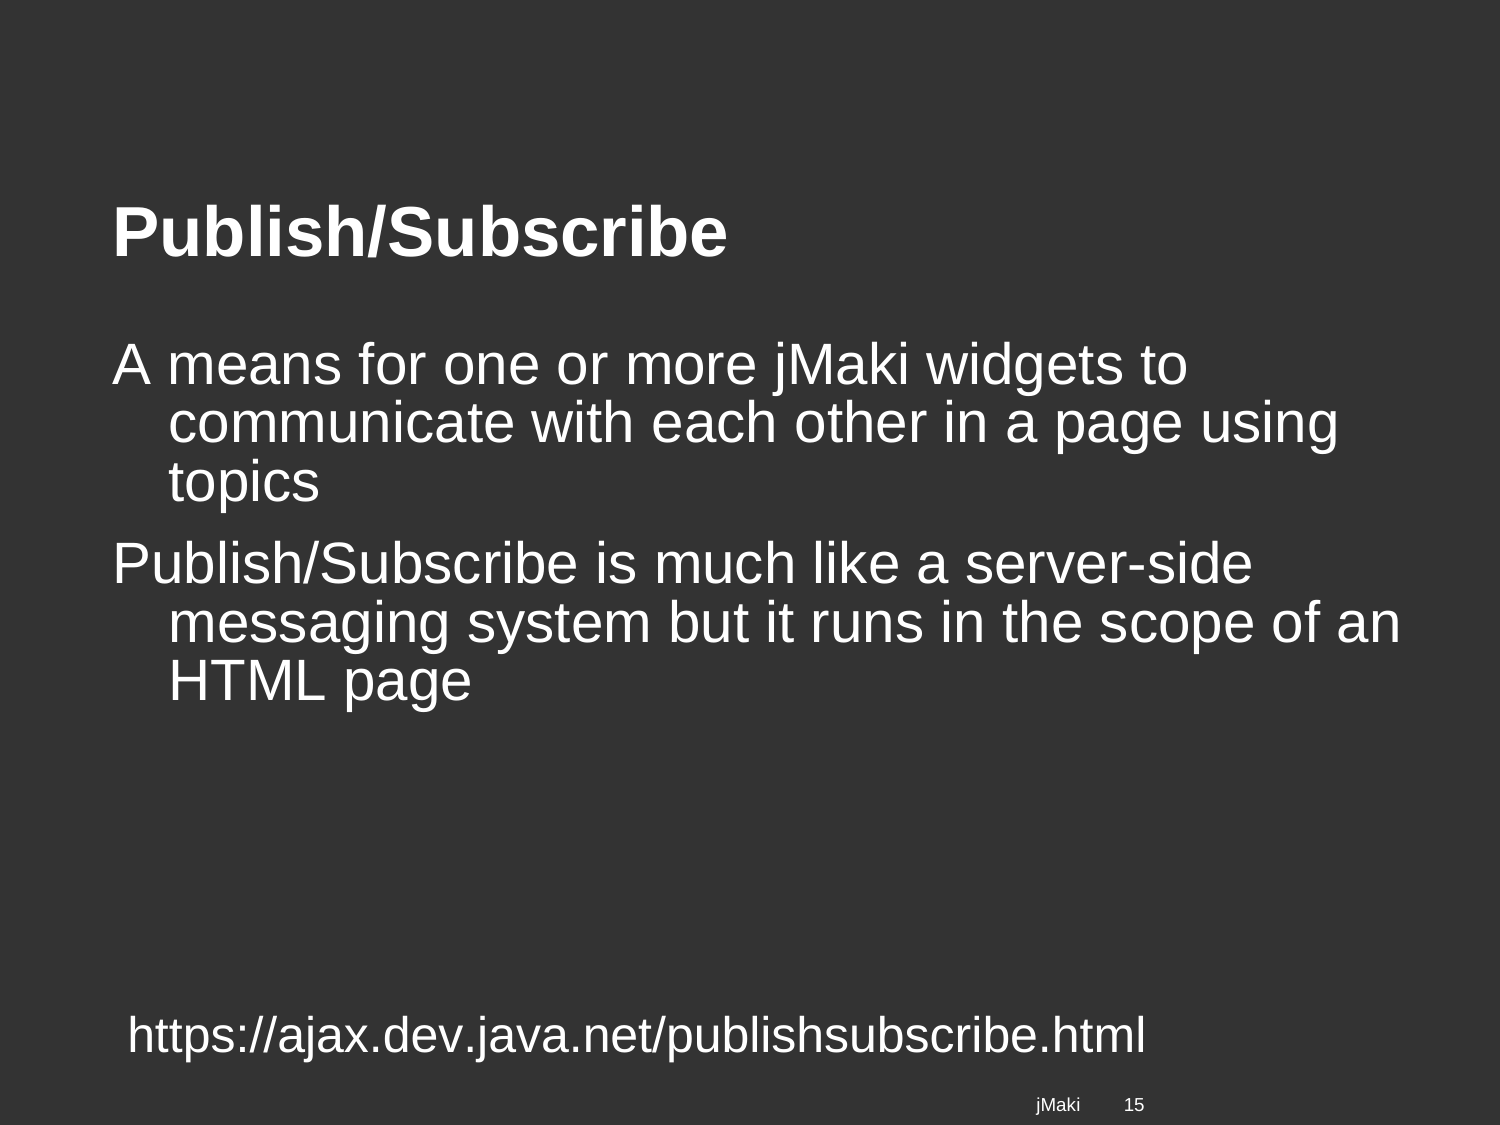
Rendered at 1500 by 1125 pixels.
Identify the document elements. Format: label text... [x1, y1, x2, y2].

text_box https://ajax.dev.java.net/publishsubscribe.html [112, 1030, 1276, 1070]
title Publish/Subscribe [112, 119, 1417, 271]
list A means for one or more jMaki widgets to communicate with each other in a page using topics Publish/Subscribe is much like a server-side messaging system but it runs in the scope of an HTML page [112, 337, 1426, 1030]
